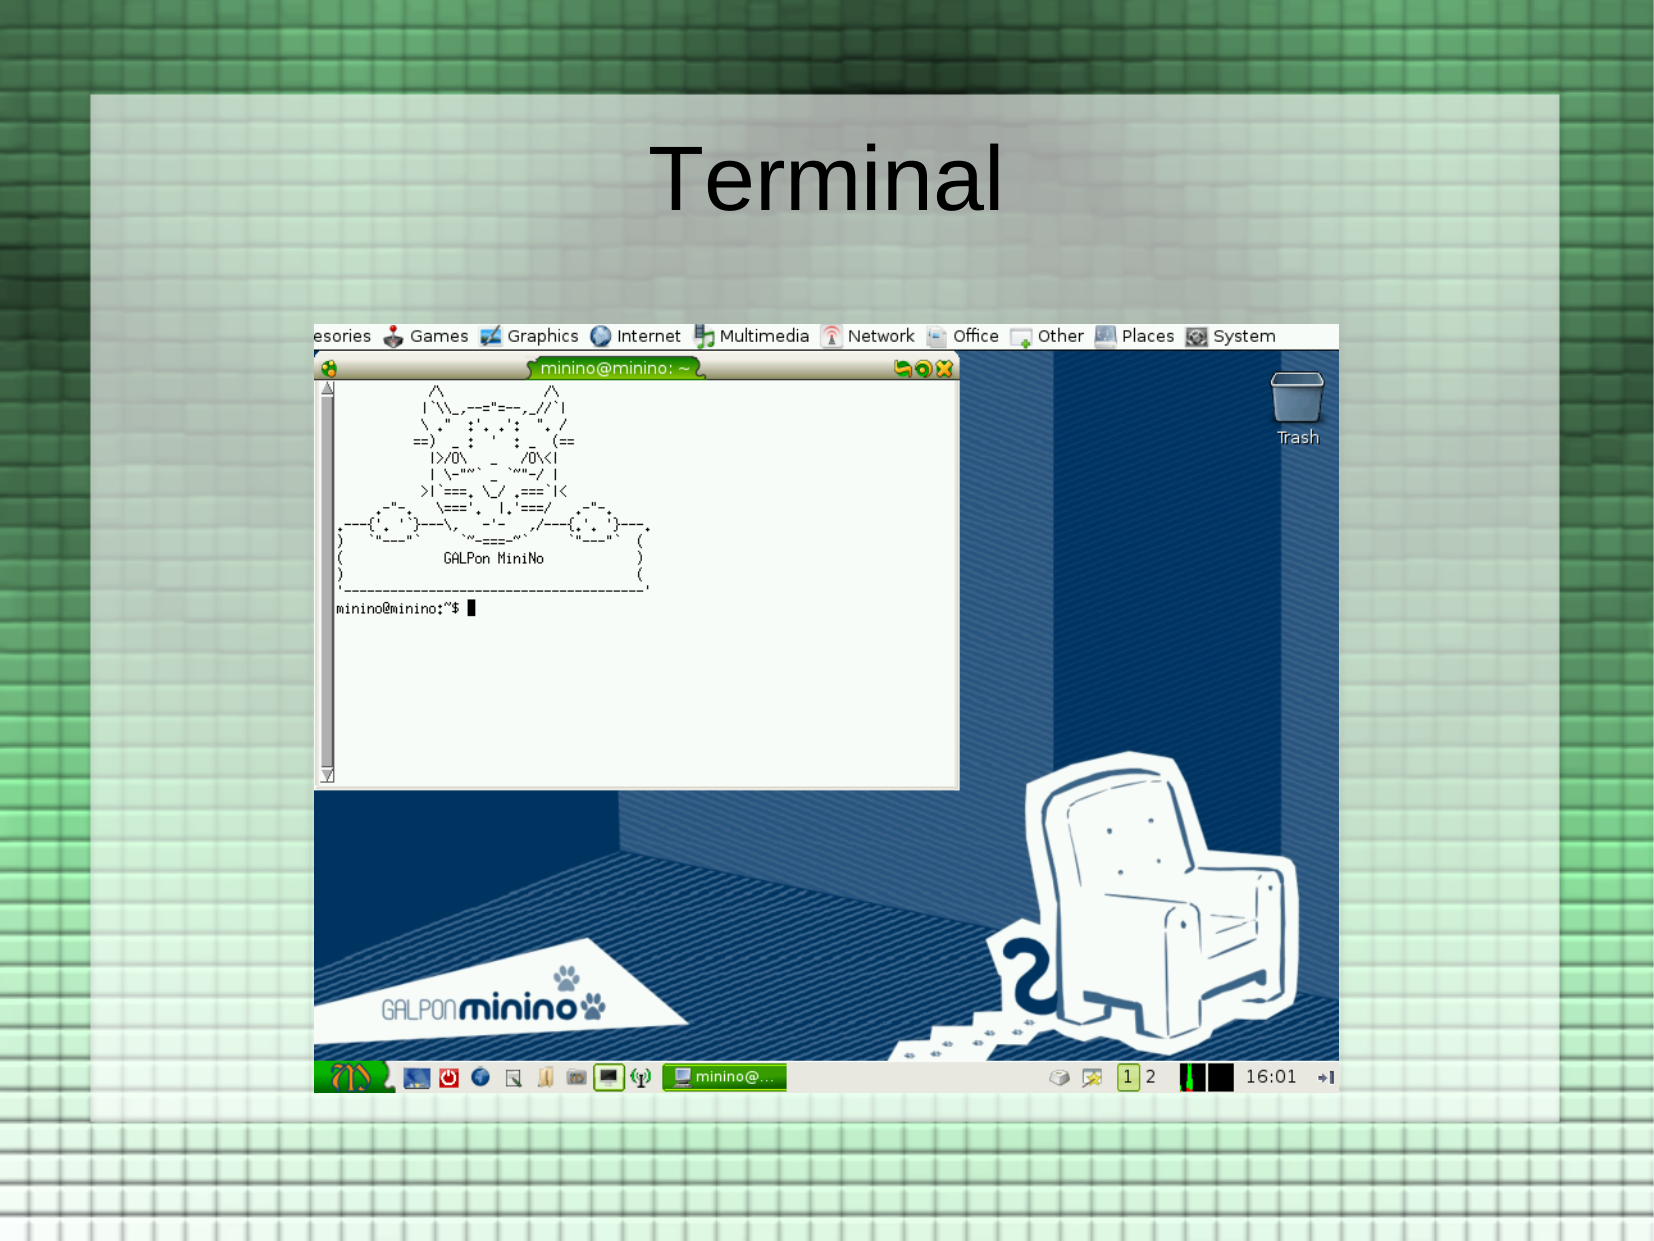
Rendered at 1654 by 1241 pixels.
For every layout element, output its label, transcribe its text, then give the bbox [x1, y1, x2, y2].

picture [0, 0, 1654, 1241]
title Terminal [88, 90, 1565, 266]
